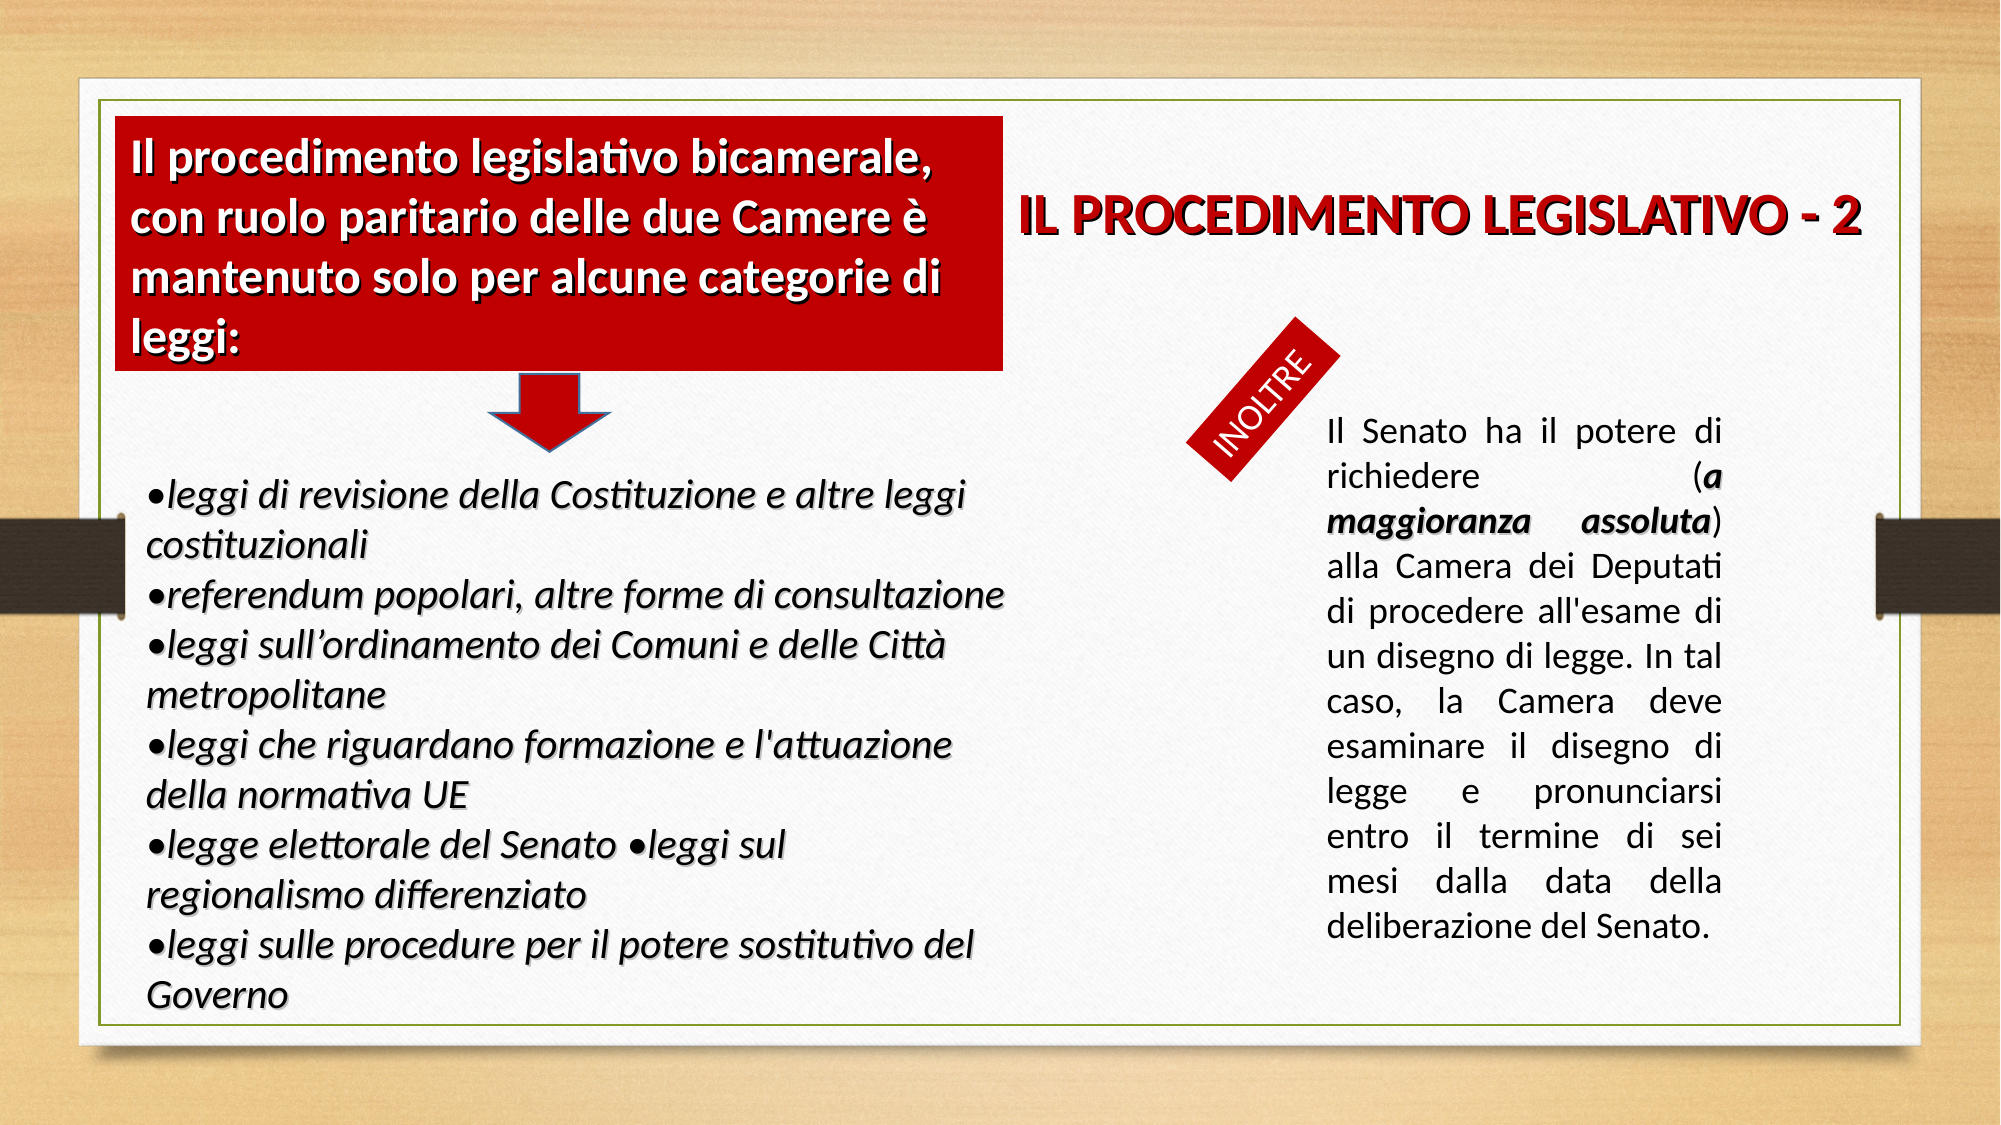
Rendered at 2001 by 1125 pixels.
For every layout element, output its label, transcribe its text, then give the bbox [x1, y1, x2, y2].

text_box Il Senato ha il potere di richiedere (a maggioranza assoluta) alla Camera dei Deputati di procedere all'esame di un disegno di legge. In tal caso, la Camera deve esaminare il disegno di legge e pronunciarsi entro il termine di sei mesi dalla data della deliberazione del Senato. [1312, 399, 1739, 954]
text_box Il procedimento legislativo bicamerale, con ruolo paritario delle due Camere è mantenuto solo per alcune categorie di leggi: [115, 116, 1003, 371]
text_box •leggi di revisione della Costituzione e altre leggi costituzionali •referendum popolari, altre forme di consultazione •leggi sull’ordinamento dei Comuni e delle Città metropolitane •leggi che riguardano formazione e l'attuazione della normativa UE •legge elettorale del Senato •leggi sul regionalismo differenziato •leggi sulle procedure per il potere sostitutivo del Governo [130, 459, 1025, 1030]
text_box IL PROCEDIMENTO LEGISLATIVO - 2 [1003, 167, 1877, 252]
text_box INOLTRE [1185, 316, 1341, 483]
text_box [489, 373, 610, 452]
